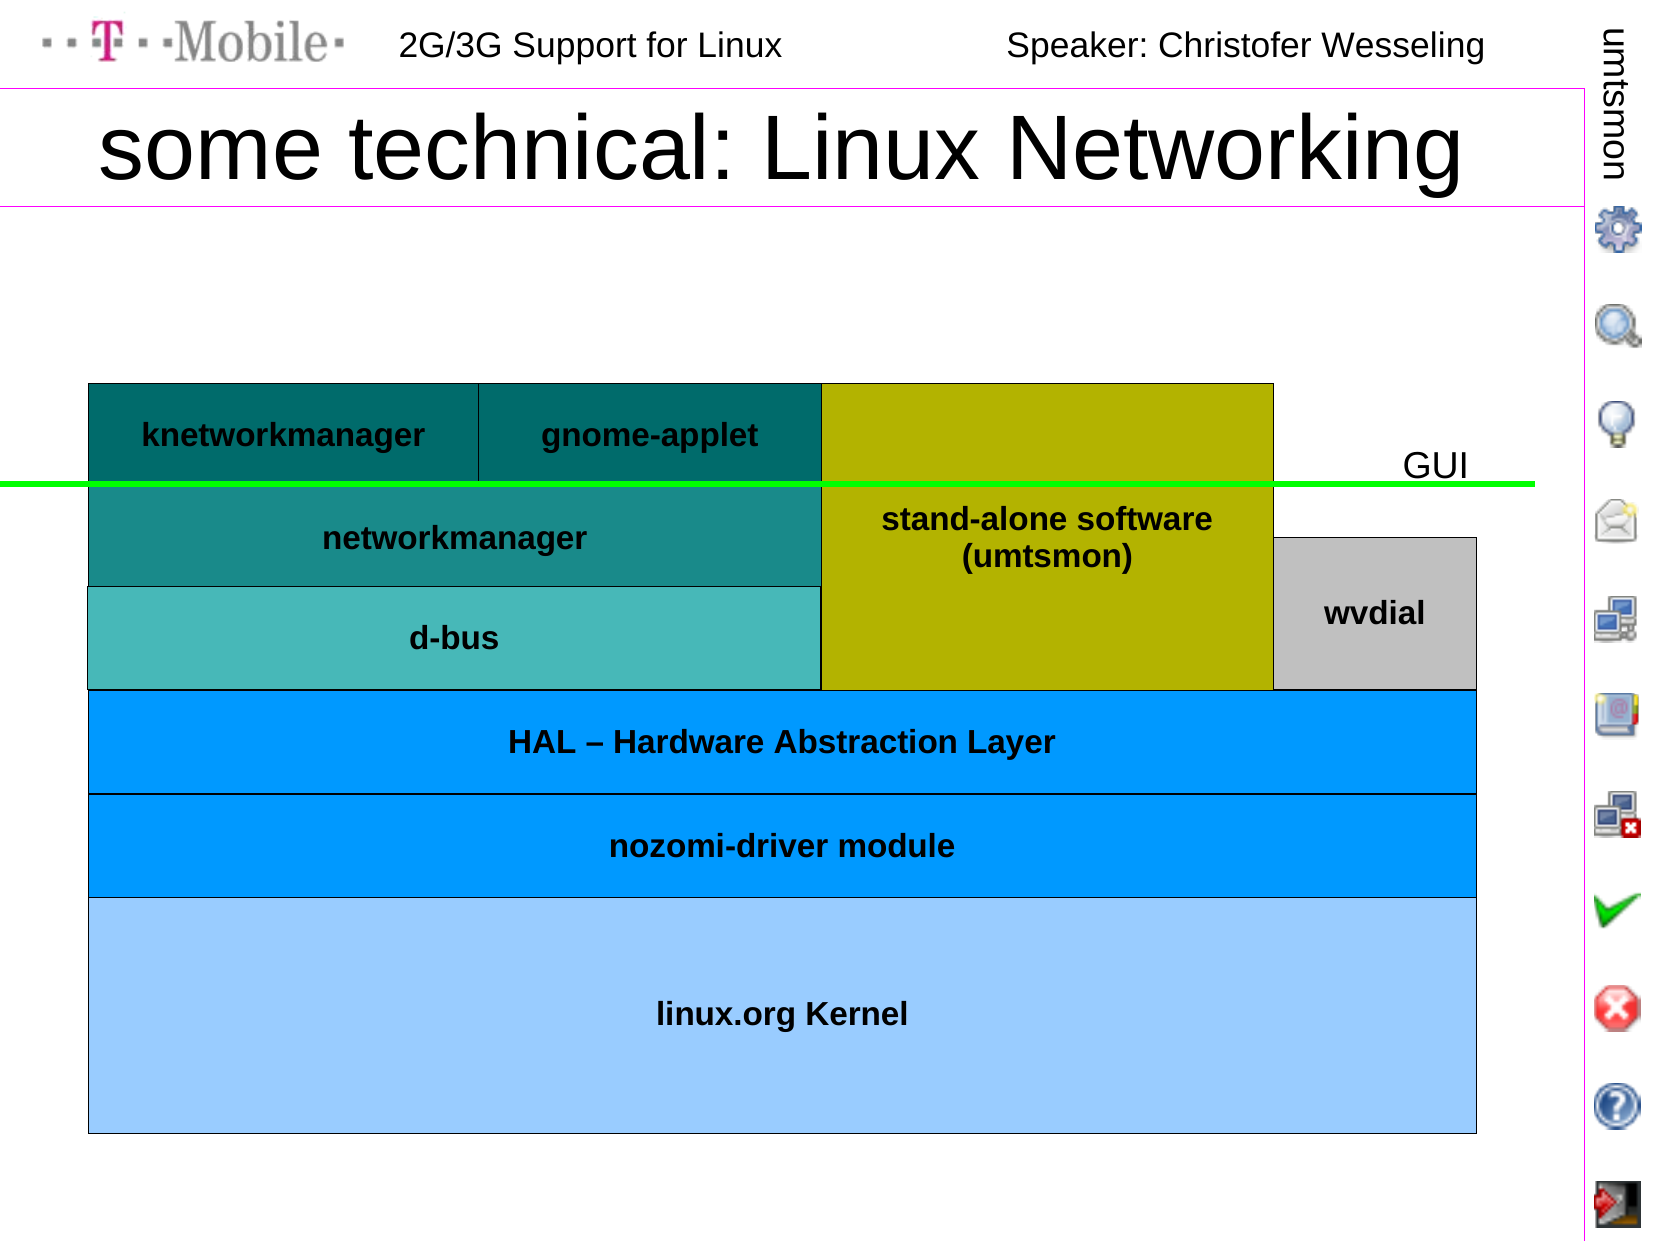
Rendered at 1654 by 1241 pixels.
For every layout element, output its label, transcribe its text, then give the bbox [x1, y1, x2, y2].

picture [1594, 985, 1641, 1032]
text_box stand-alone software (umtsmon) [821, 383, 1274, 481]
picture [1594, 888, 1641, 935]
title some technical: Linux Networking [0, 90, 1565, 205]
picture [1594, 401, 1641, 448]
picture [1595, 304, 1642, 351]
picture [1594, 1083, 1641, 1130]
picture [11, 6, 365, 77]
picture [1594, 596, 1641, 643]
picture [1594, 791, 1641, 838]
text_box d-bus [87, 586, 821, 690]
picture [1595, 206, 1642, 253]
text_box networkmanager [88, 487, 821, 586]
text_box gnome-applet [478, 383, 821, 481]
text_box stand-alone software (umtsmon) [821, 487, 1274, 690]
text_box GUI [1387, 437, 1506, 499]
text_box nozomi-driver module [88, 794, 1477, 898]
picture [1594, 1181, 1641, 1228]
text_box knetworkmanager [88, 383, 478, 481]
text_box linux.org Kernel [88, 898, 1477, 1134]
text_box wvdial [1273, 537, 1477, 690]
text_box HAL – Hardware Abstraction Layer [88, 690, 1477, 794]
picture [1594, 693, 1641, 740]
picture [1594, 499, 1641, 546]
